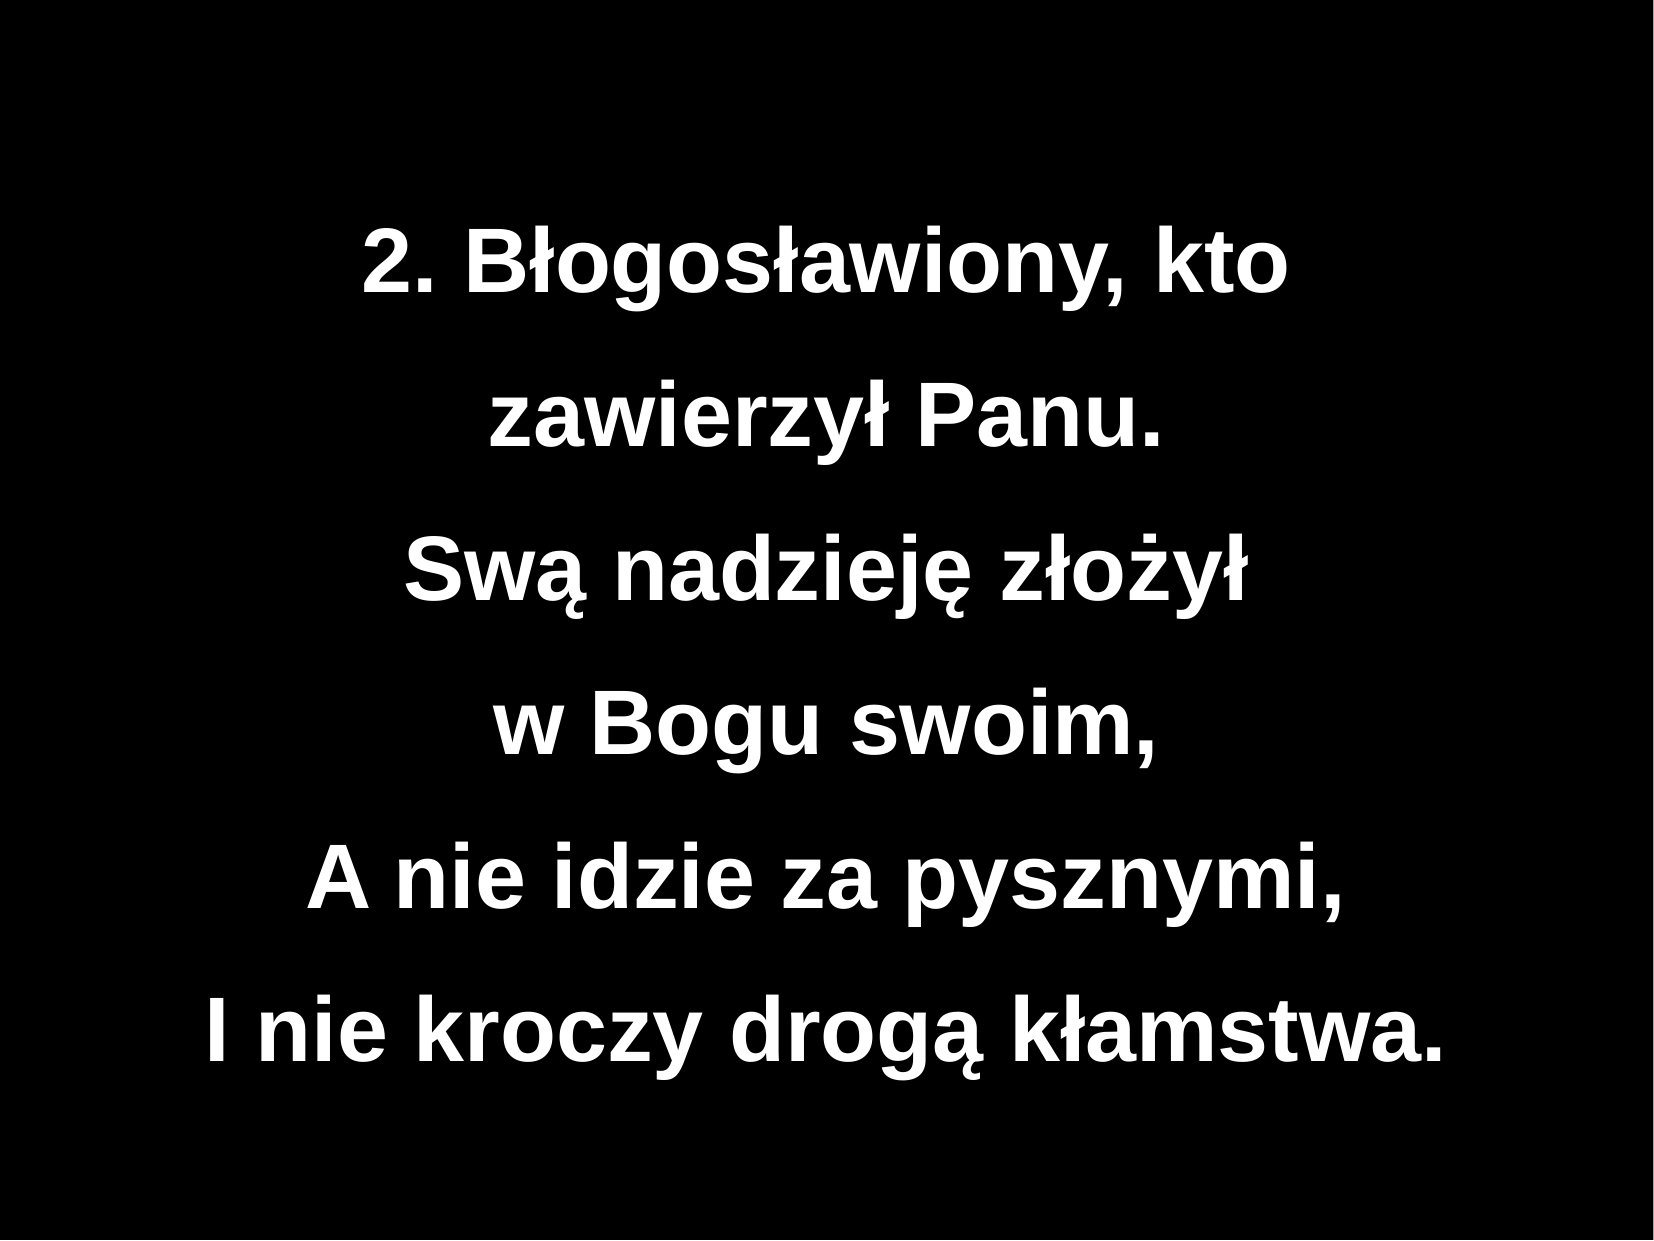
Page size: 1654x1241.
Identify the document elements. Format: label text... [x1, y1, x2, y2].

subtitle 2. Błogosławiony, kto zawierzył Panu. Swą nadzieję złożył w Bogu swoim, A nie idzie za pysznymi, I nie kroczy drogą kłamstwa. [0, 0, 1654, 1241]
